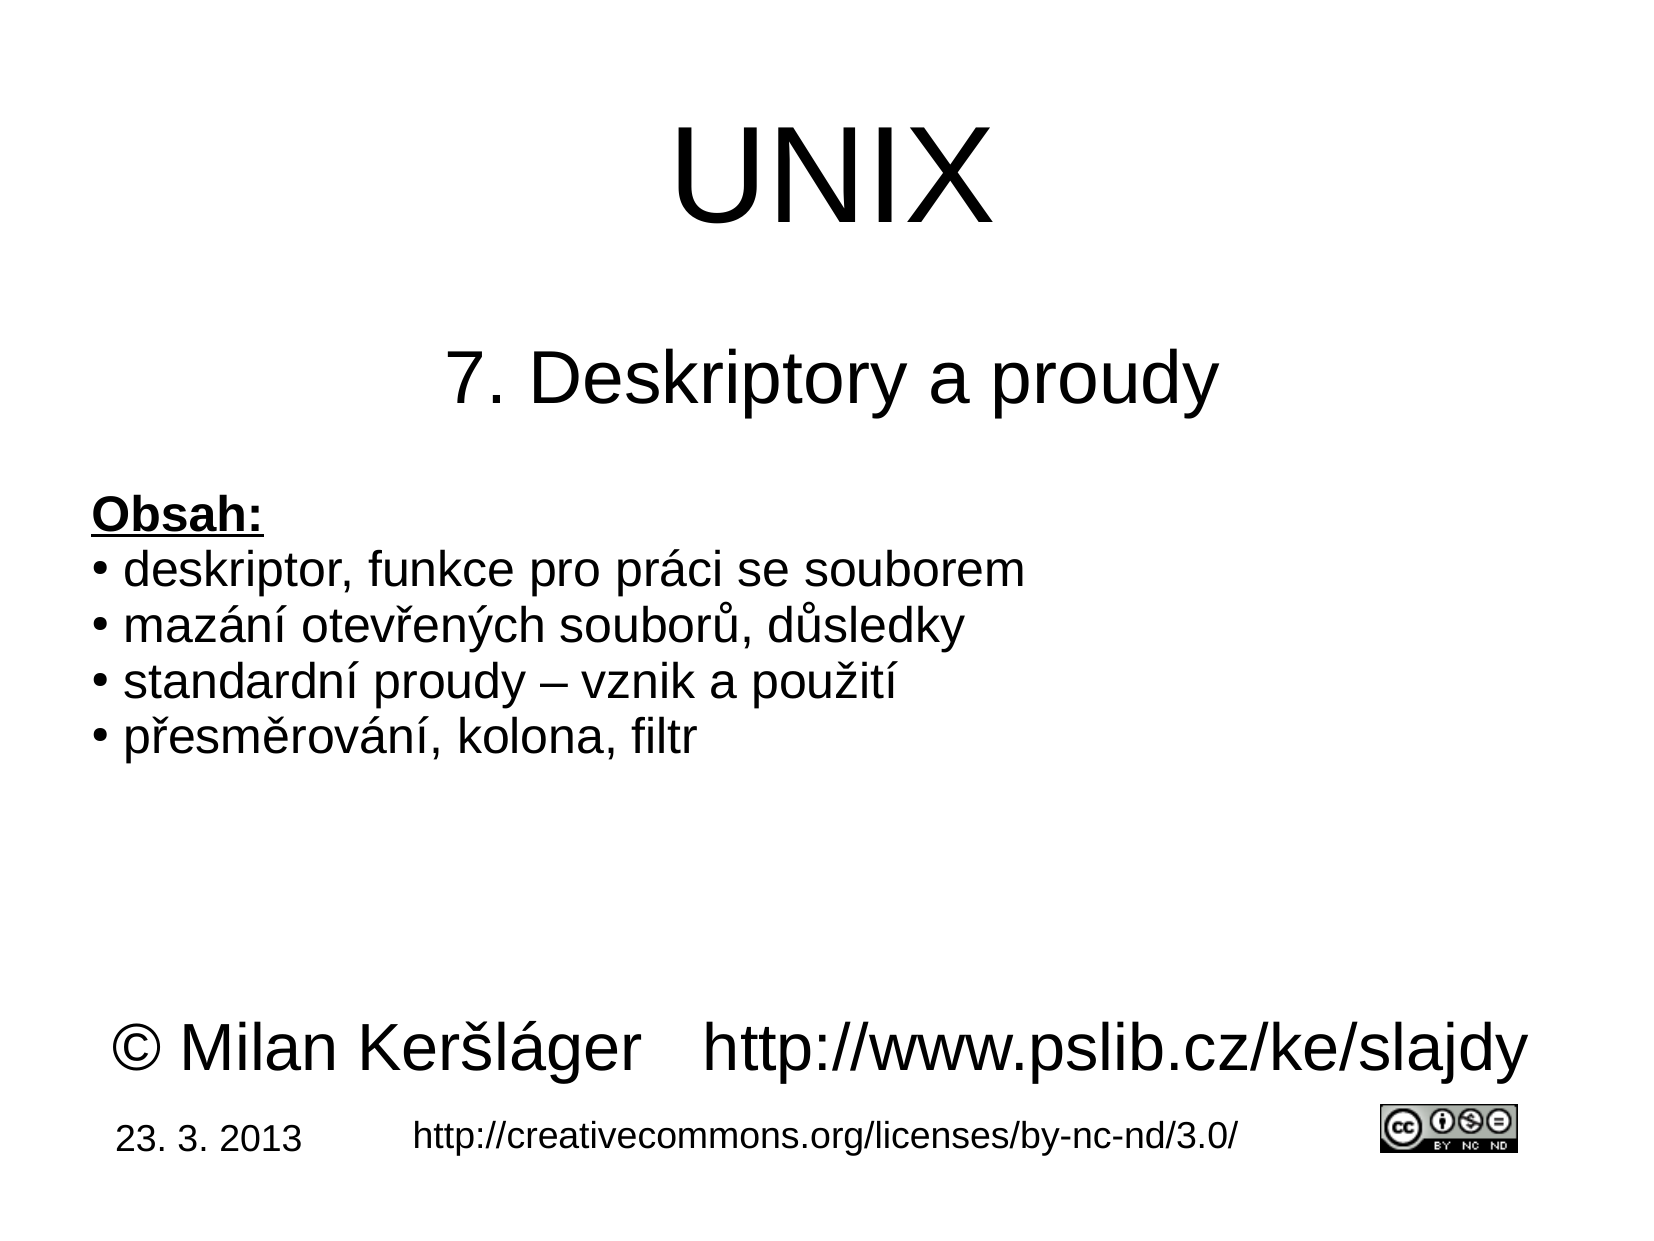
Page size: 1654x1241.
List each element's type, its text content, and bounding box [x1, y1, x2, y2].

text_box Obsah: deskriptor, funkce pro práci se souborem mazání otevřených souborů, důsledky standardní proudy – vznik a použití přesměrování, kolona, filtr [76, 478, 1583, 774]
text_box http://creativecommons.org/licenses/by-nc-nd/3.0/ [339, 1107, 1313, 1165]
picture [1380, 1104, 1518, 1153]
list © Milan Keršláger http://www.pslib.cz/ke/slajdy [76, 1009, 1565, 1087]
text_box 23. 3. 2013 [100, 1110, 337, 1168]
title UNIX 7. Deskriptory a proudy [88, 56, 1577, 461]
